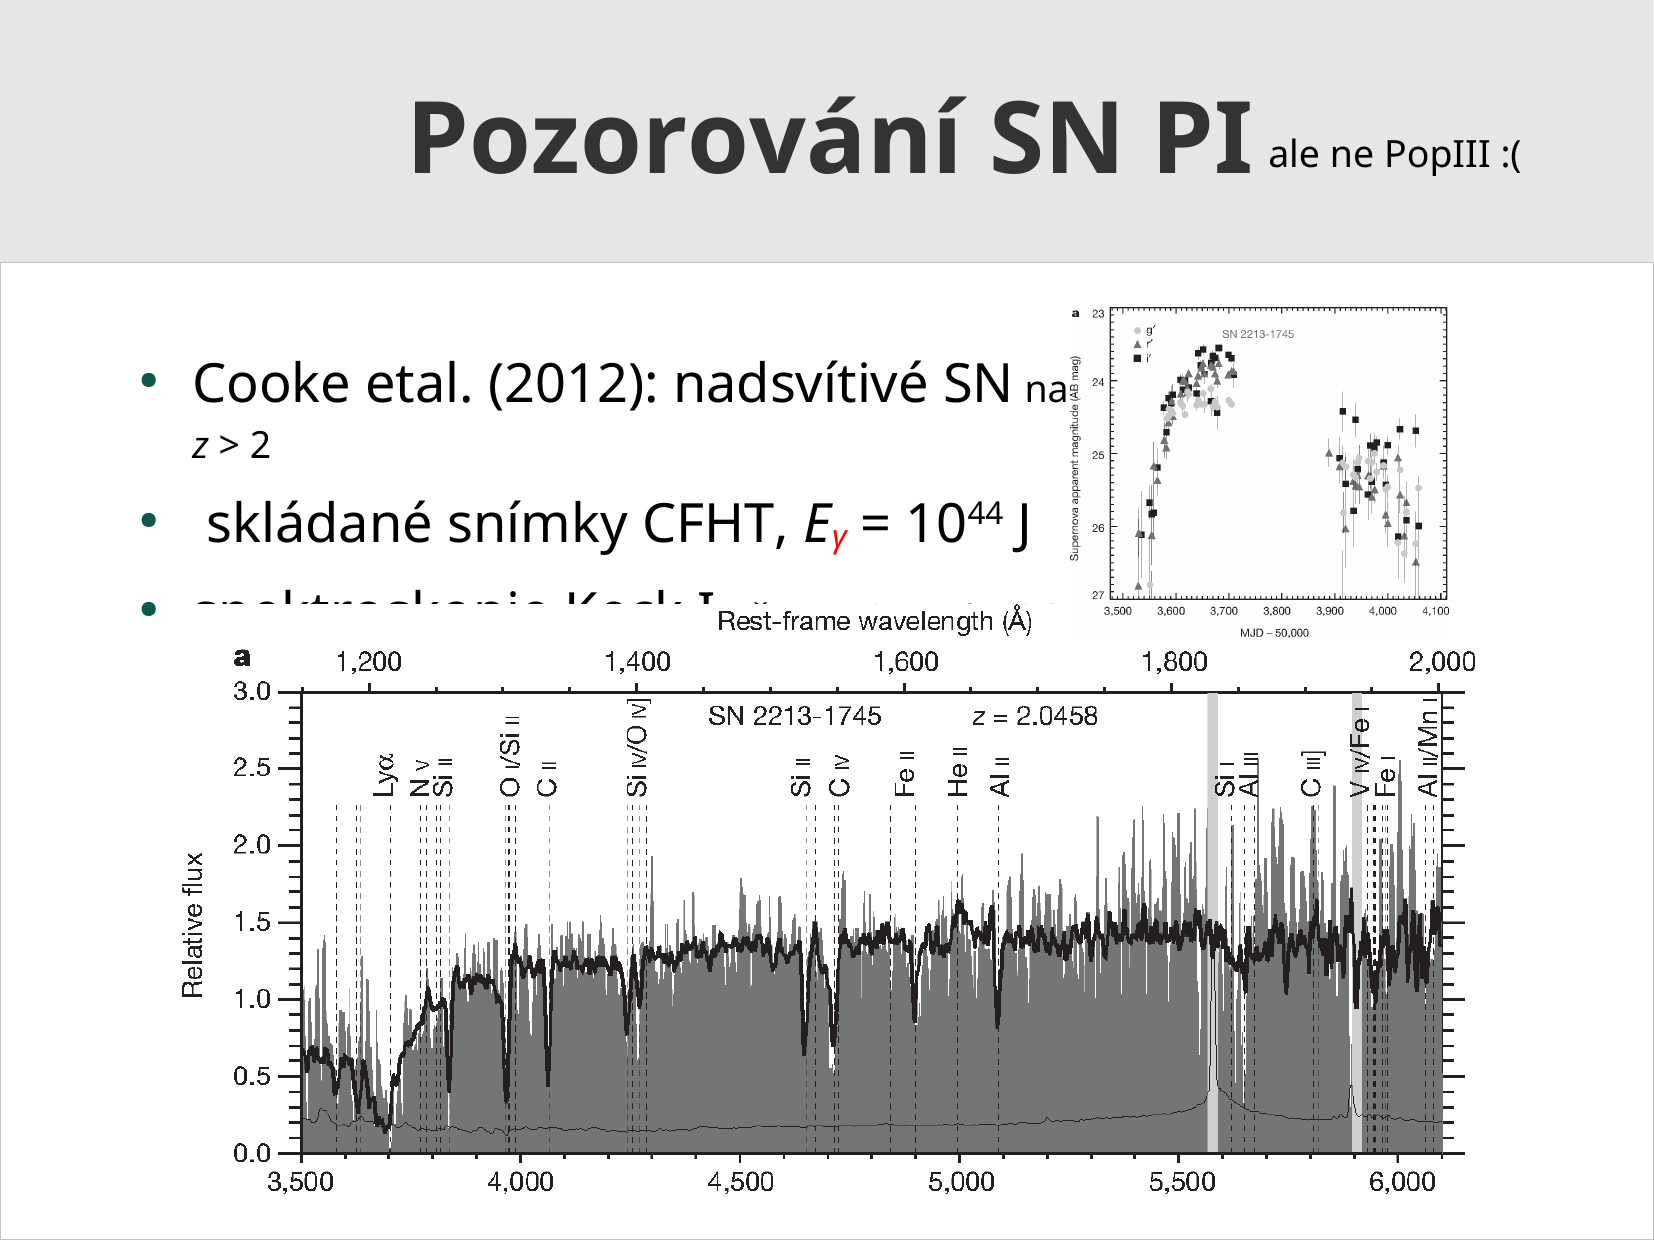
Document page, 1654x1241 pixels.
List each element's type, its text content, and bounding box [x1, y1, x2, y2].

text_box ale ne PopIII :( [1253, 120, 1504, 183]
picture [182, 307, 1475, 1194]
list Cooke etal. (2012): nadsvítivé SN na z > 2 skládané snímky CFHT, Eγ = 1044 J spektroskopie Keck I až po 5,2 yr, tj. 626 d r.f. [121, 344, 1070, 605]
title Pozorování SN PI [124, 31, 1537, 239]
